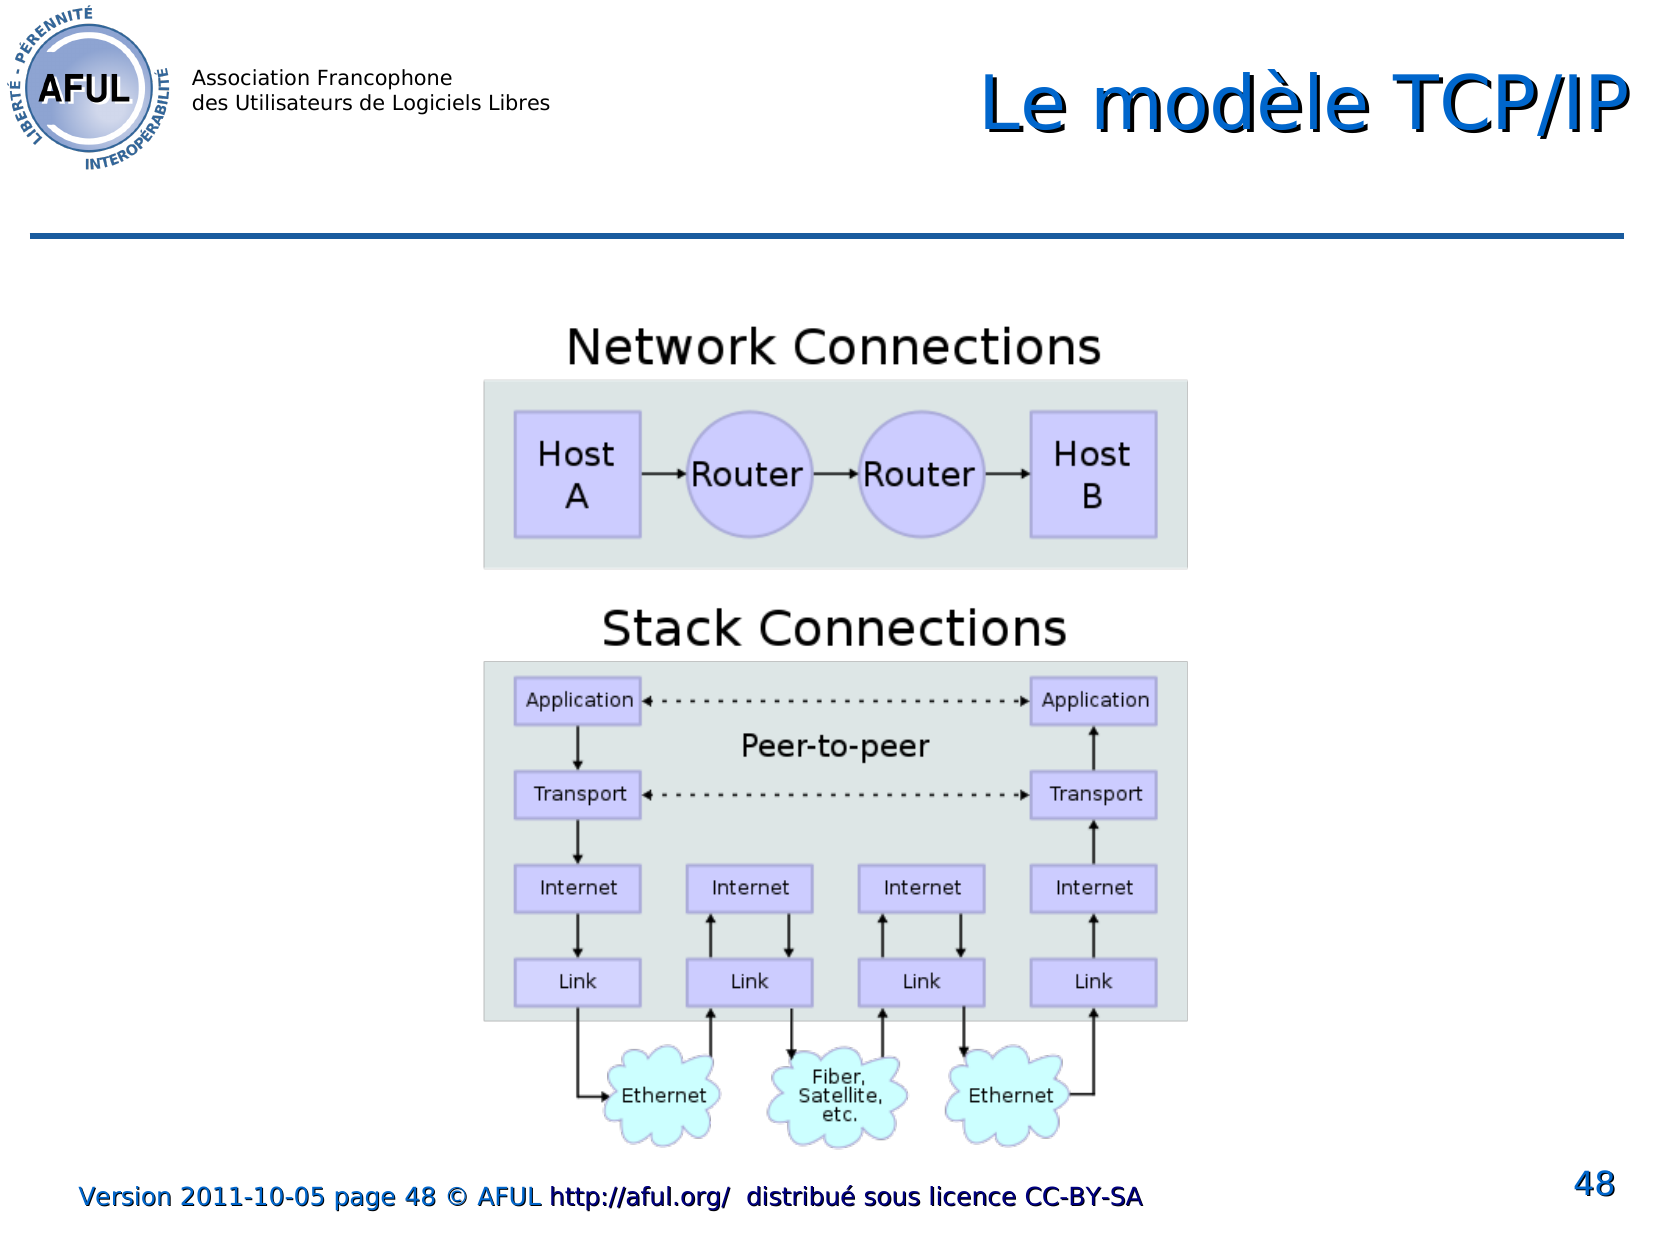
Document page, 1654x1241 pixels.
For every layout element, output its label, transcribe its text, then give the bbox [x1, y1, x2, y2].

picture [0, 0, 178, 178]
title Le modèle TCP/IP [507, 0, 1630, 207]
picture [453, 302, 1219, 1209]
